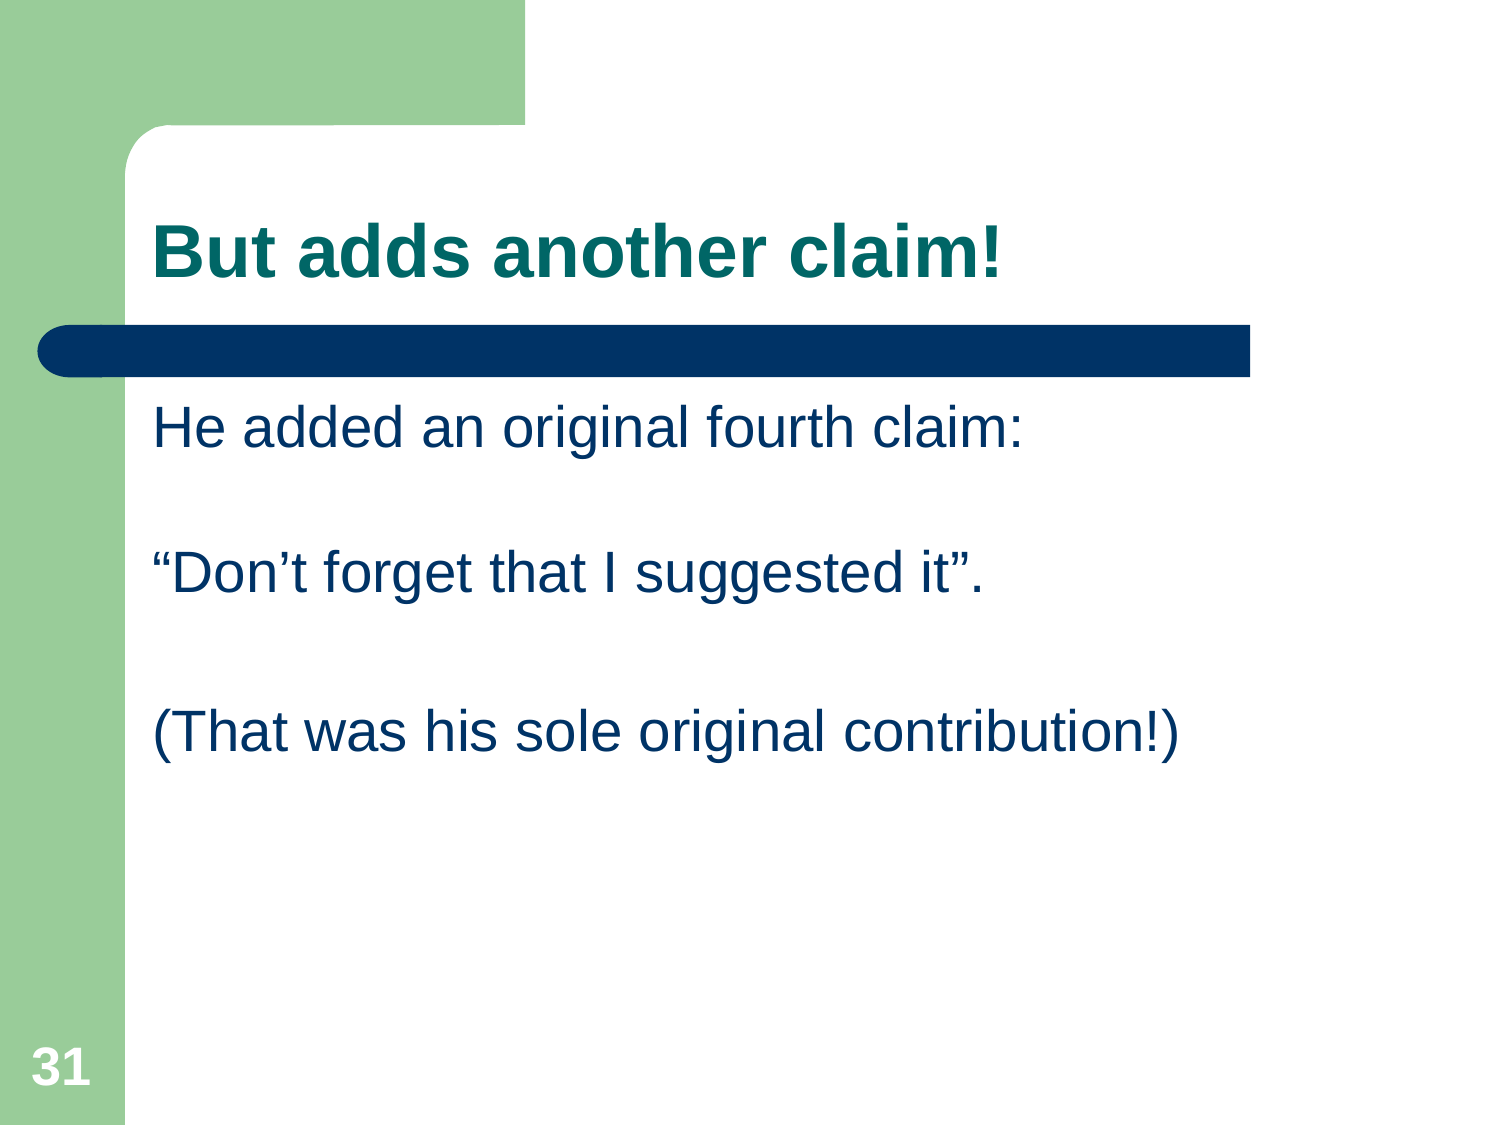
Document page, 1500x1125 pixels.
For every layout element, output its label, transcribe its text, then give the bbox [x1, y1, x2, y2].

list He added an original fourth claim: “Don’t forget that I suggested it”. (That was his sole original contribution!) [137, 387, 1400, 999]
title But adds another claim! [136, 136, 1414, 301]
